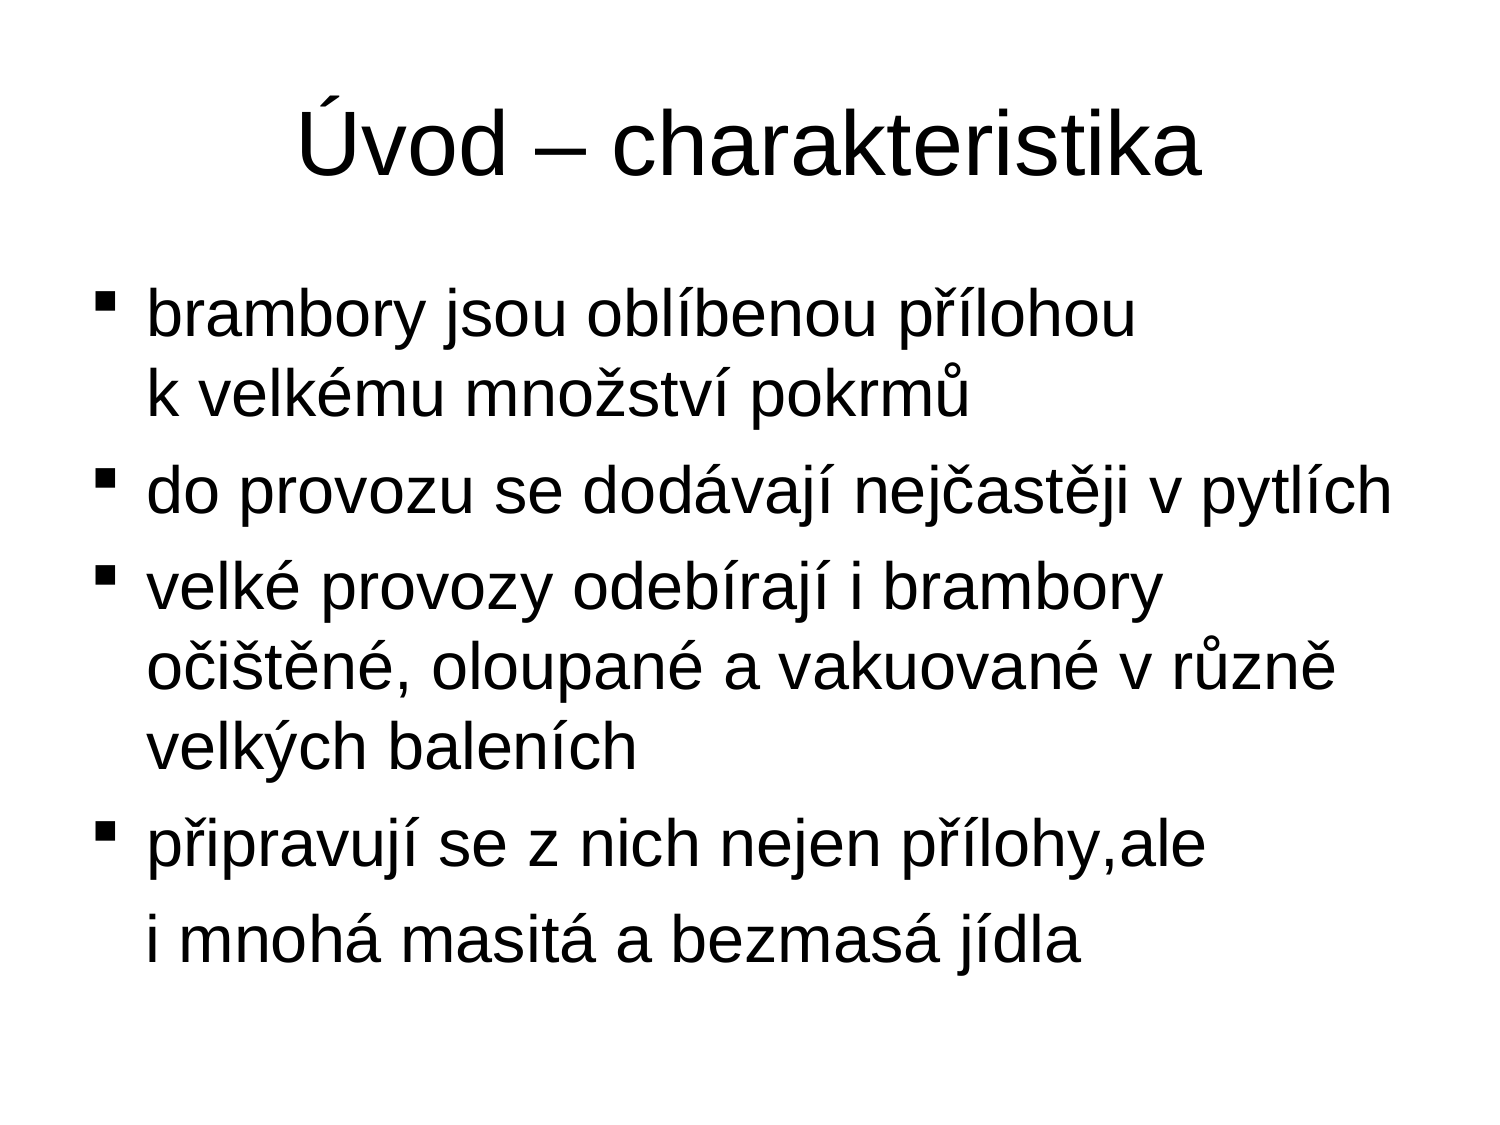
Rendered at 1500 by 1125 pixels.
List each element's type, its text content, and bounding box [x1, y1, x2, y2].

title Úvod – charakteristika [75, 45, 1426, 233]
list brambory jsou oblíbenou přílohou k velkému množství pokrmů do provozu se dodávají nejčastěji v pytlích velké provozy odebírají i brambory očištěné, oloupané a vakuované v různě velkých baleních připravují se z nich nejen přílohy,ale i mnohá masitá a bezmasá jídla [75, 262, 1426, 1006]
